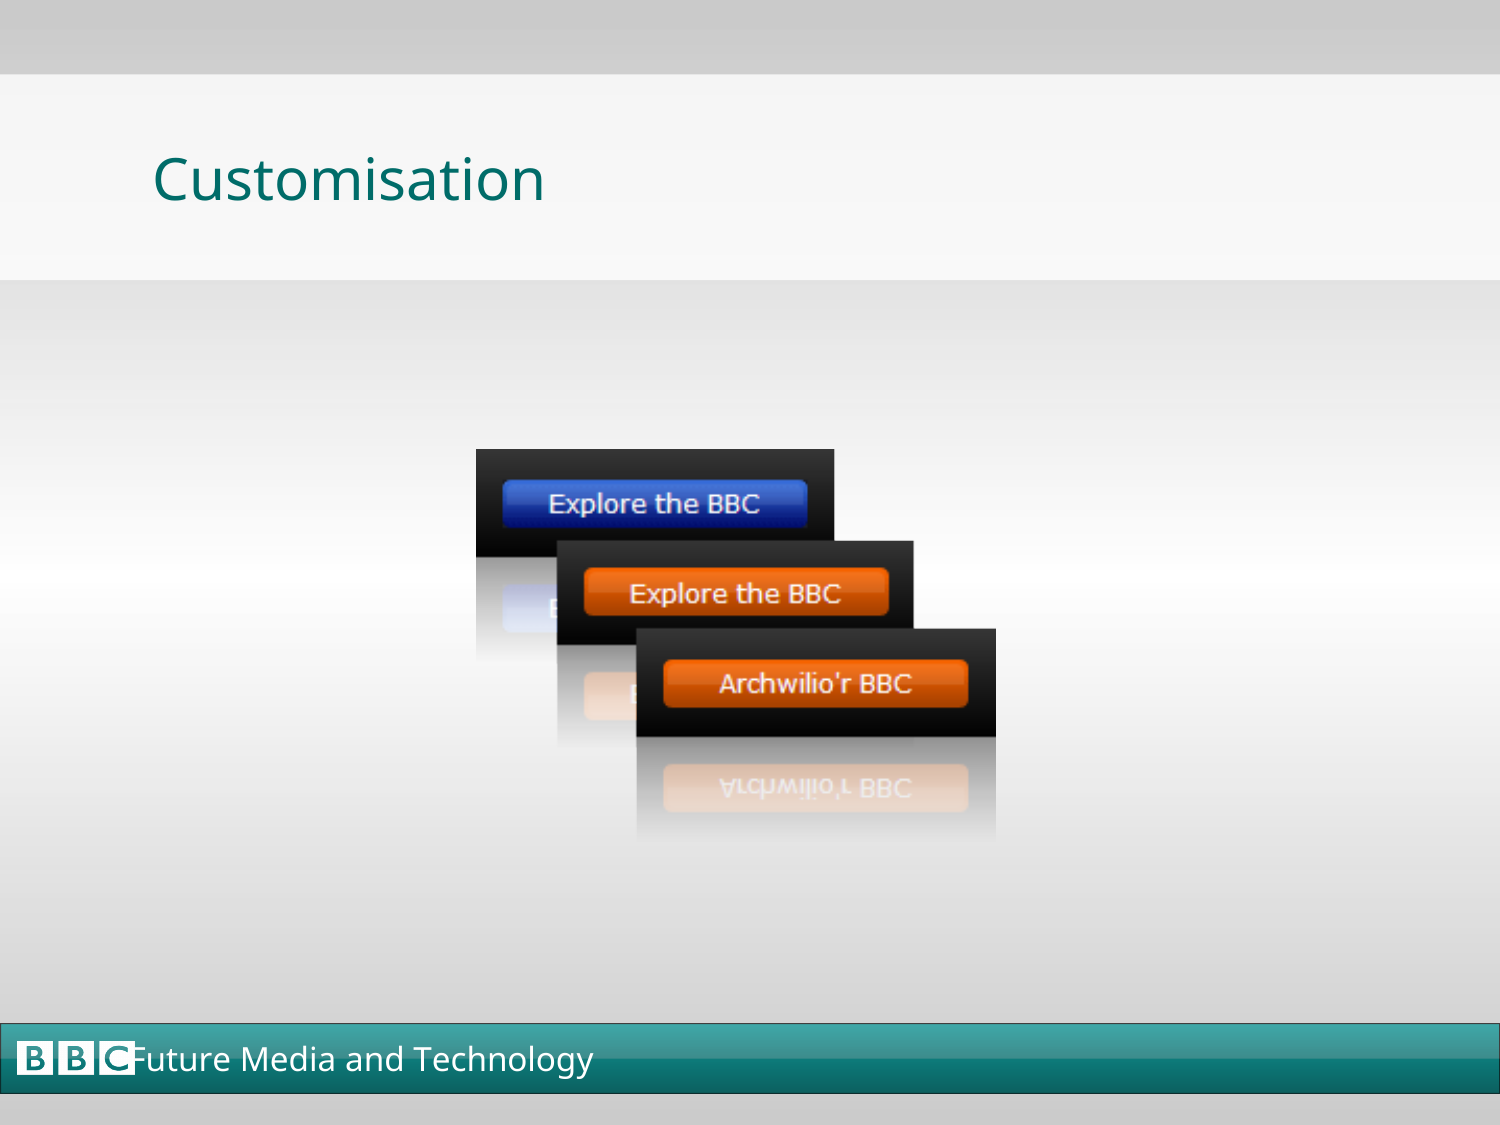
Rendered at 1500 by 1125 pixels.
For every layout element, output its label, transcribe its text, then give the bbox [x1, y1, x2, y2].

title Customisation [137, 84, 1426, 272]
picture [0, 1094, 1500, 1125]
picture [0, 281, 1500, 1058]
picture [0, 0, 1500, 74]
picture [17, 1041, 135, 1075]
